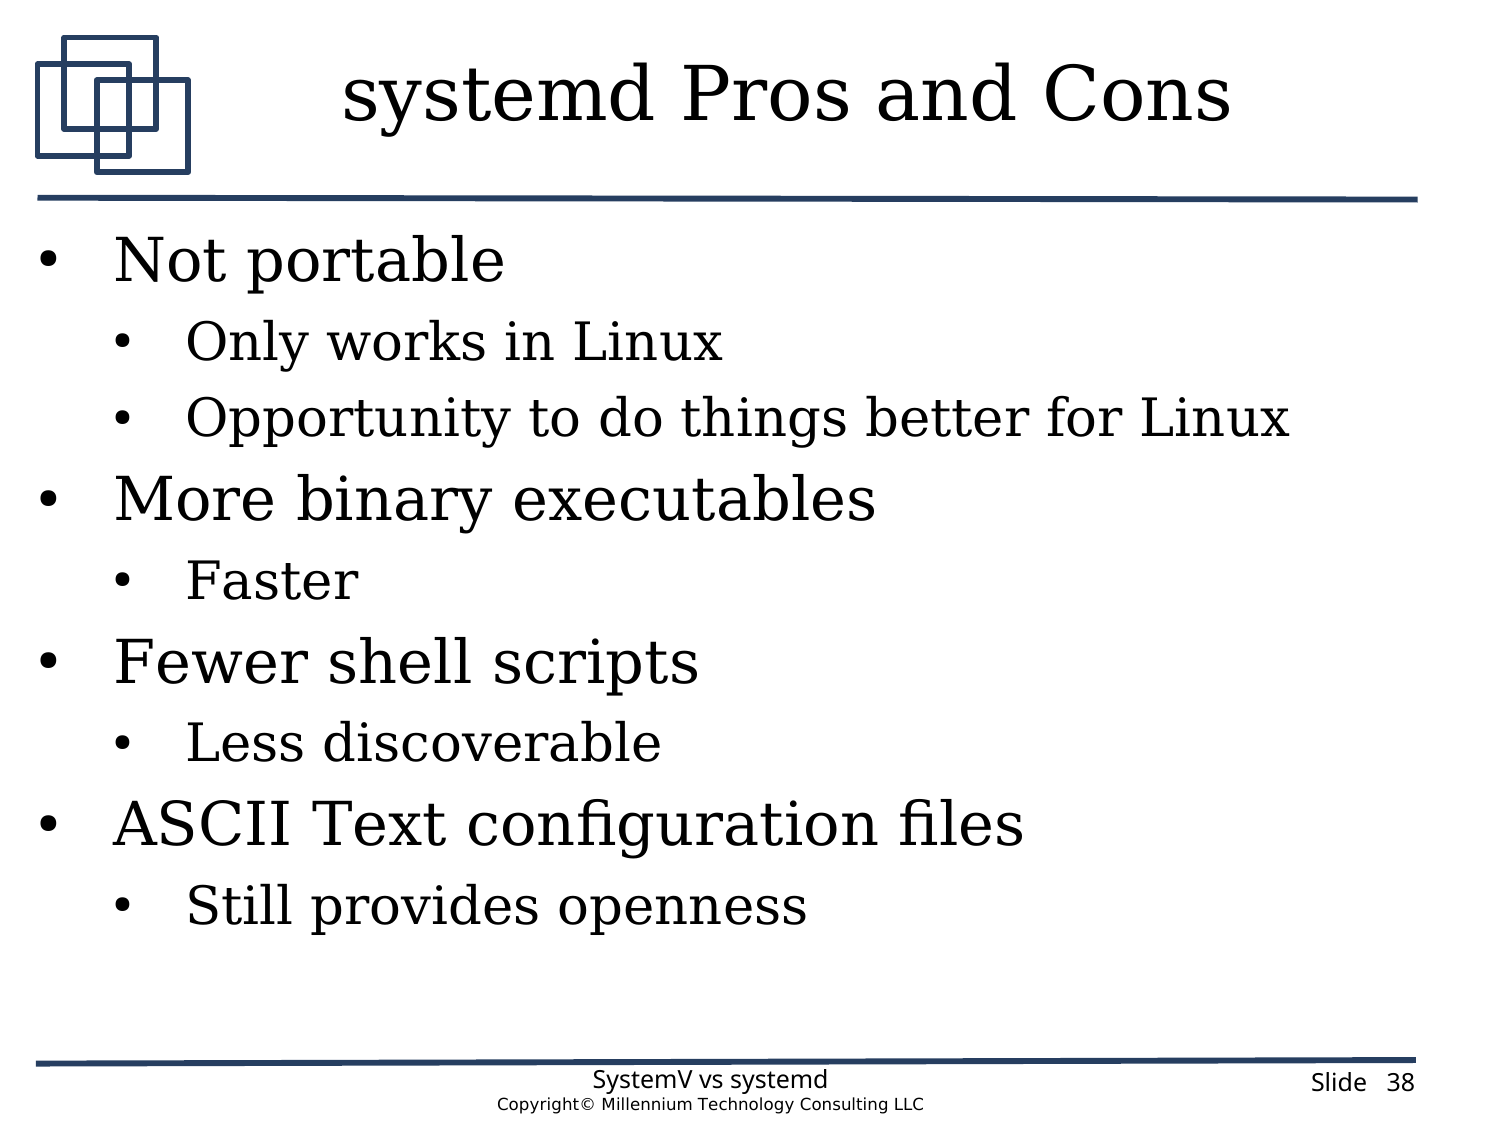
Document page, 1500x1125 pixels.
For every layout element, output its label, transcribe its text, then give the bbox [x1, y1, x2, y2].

list Not portable Only works in Linux Opportunity to do things better for Linux More binary executables Faster Fewer shell scripts Less discoverable ASCII Text configuration files Still provides openness [37, 224, 1425, 968]
title systemd Pros and Cons [150, 0, 1425, 188]
